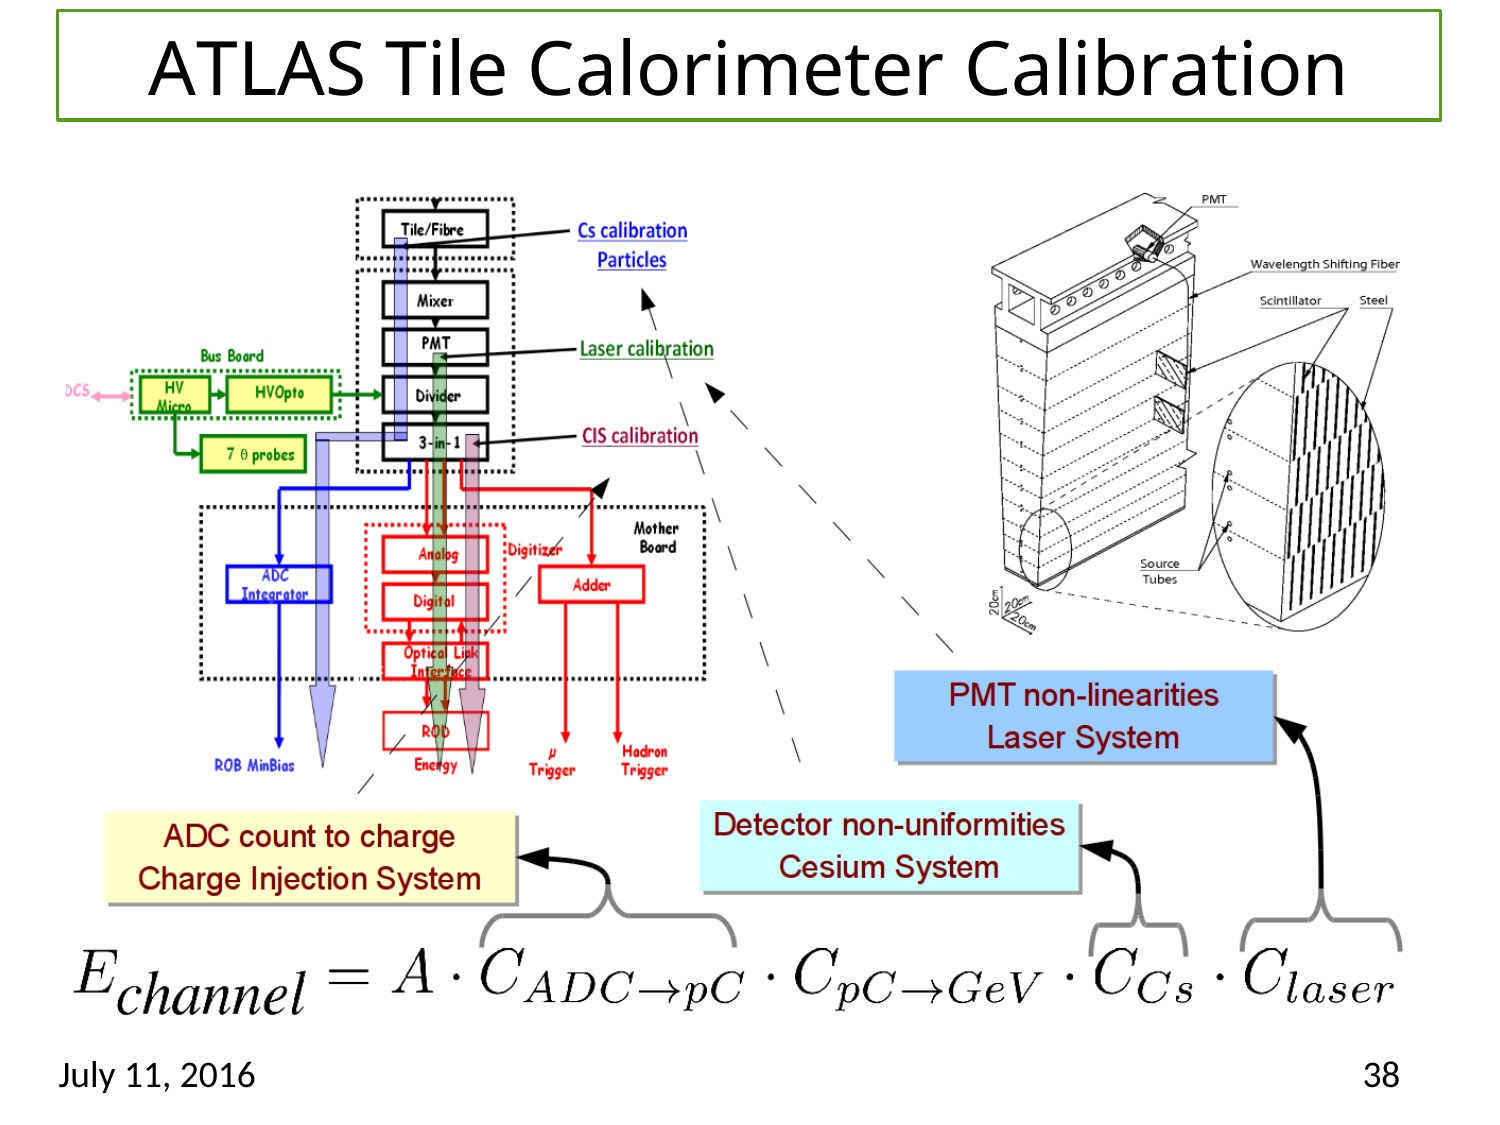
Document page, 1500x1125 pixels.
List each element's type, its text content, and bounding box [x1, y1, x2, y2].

picture [66, 176, 1418, 1017]
title ATLAS Tile Calorimeter Calibration [57, 10, 1441, 121]
